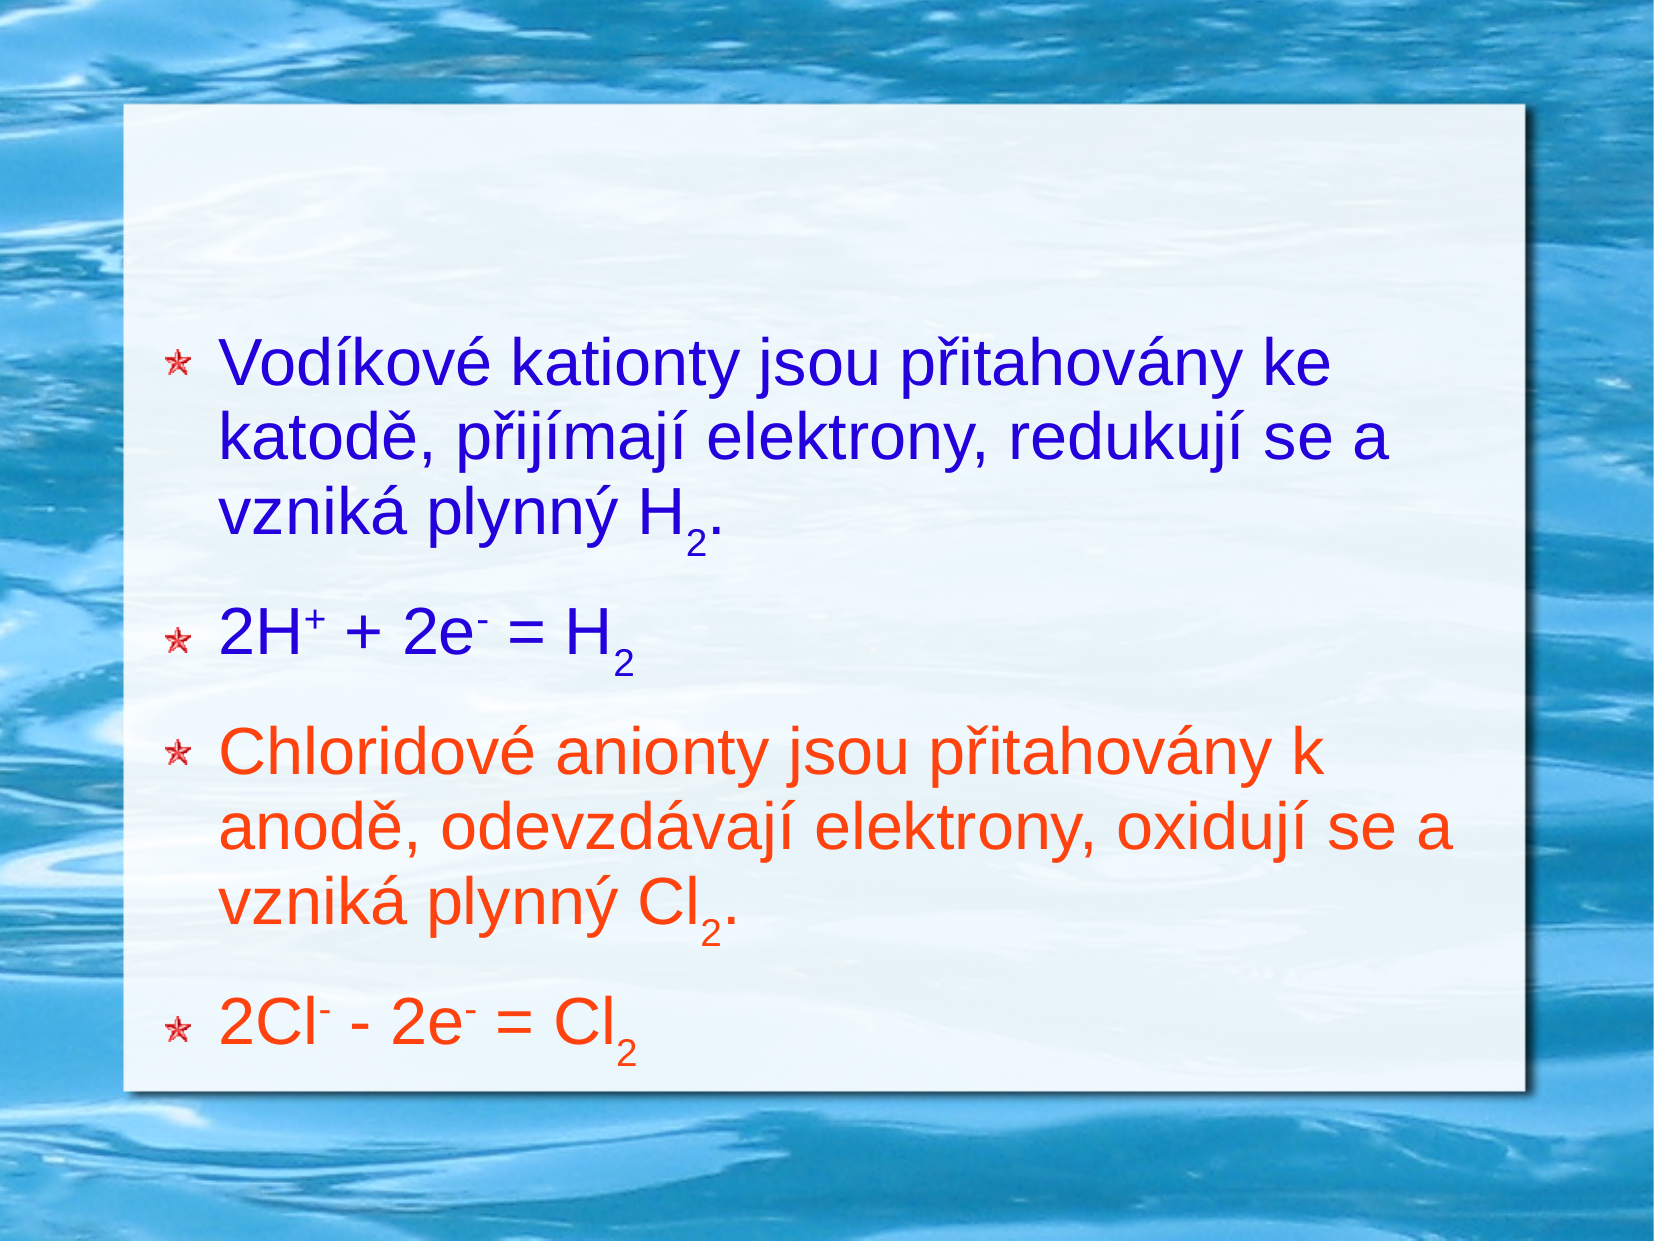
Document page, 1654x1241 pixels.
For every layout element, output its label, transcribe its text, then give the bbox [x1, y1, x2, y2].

list Vodíkové kationty jsou přitahovány ke katodě, přijímají elektrony, redukují se a vzniká plynný H2. 2H+ + 2e- = H2 Chloridové anionty jsou přitahovány k anodě, odevzdávají elektrony, oxidují se a vzniká plynný Cl2. 2Cl- - 2e- = Cl2 [147, 324, 1506, 1075]
picture [0, 0, 1654, 1241]
